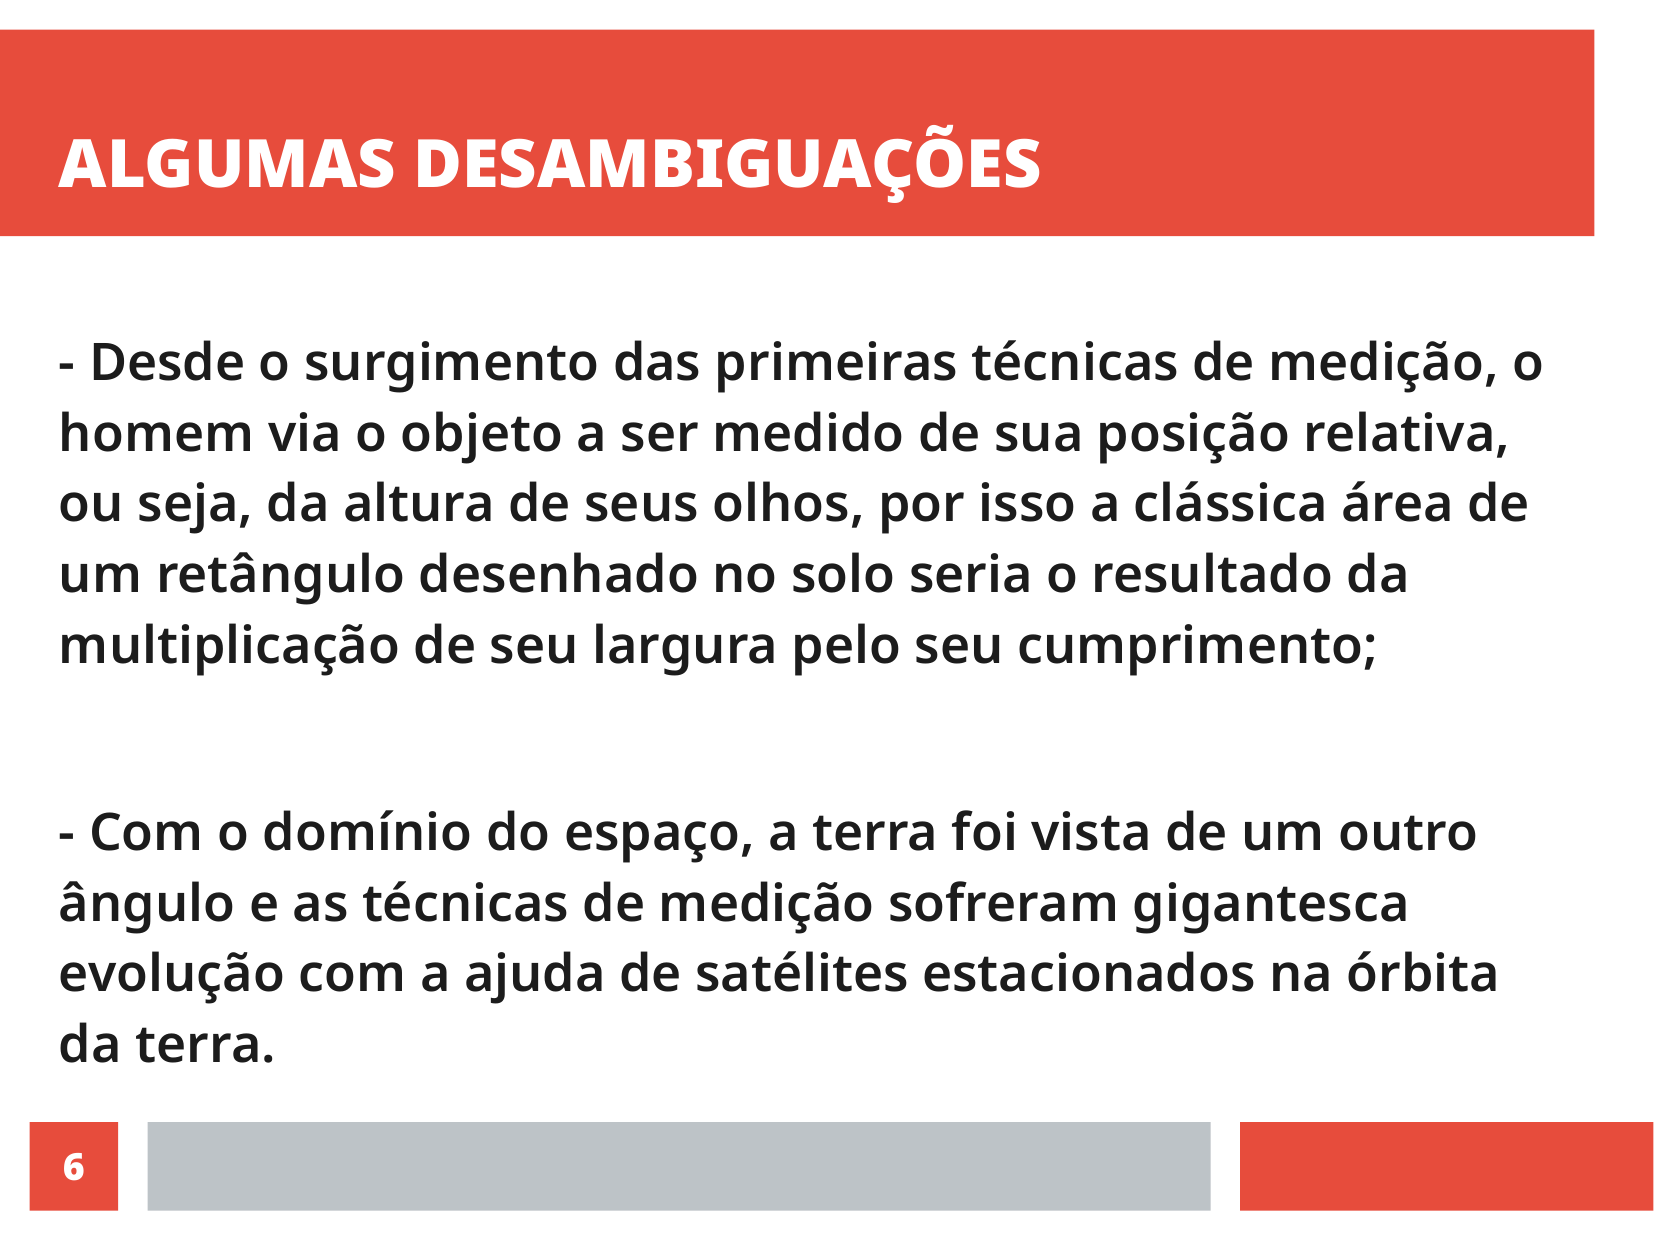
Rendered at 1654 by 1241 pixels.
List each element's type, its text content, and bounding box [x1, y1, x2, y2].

title ALGUMAS DESAMBIGUAÇÕES [59, 59, 1595, 207]
list - Desde o surgimento das primeiras técnicas de medição, o homem via o objeto a ser medido de sua posição relativa, ou seja, da altura de seus olhos, por isso a clássica área de um retângulo desenhado no solo seria o resultado da multiplicação de seu largura pelo seu cumprimento; - Com o domínio do espaço, a terra foi vista de um outro ângulo e as técnicas de medição sofreram gigantesca evolução com a ajuda de satélites estacionados na órbita da terra. [59, 324, 1565, 1093]
